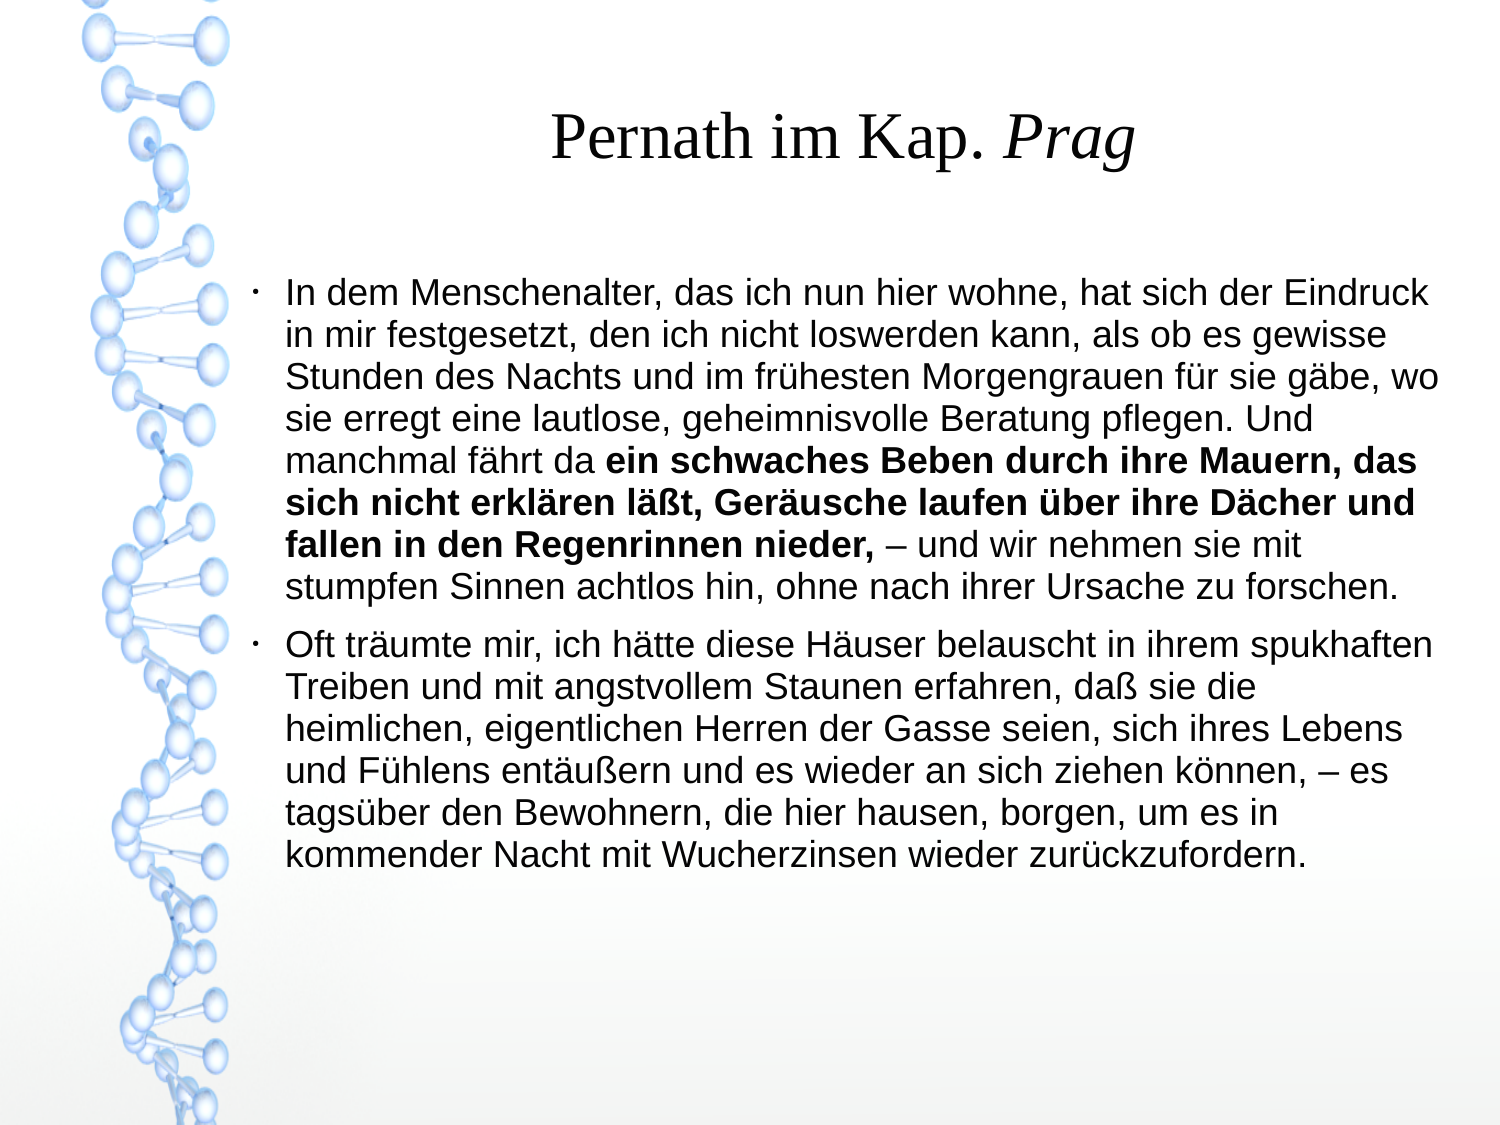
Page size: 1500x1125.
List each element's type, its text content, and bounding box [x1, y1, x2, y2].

picture [0, 0, 1500, 1125]
title Pernath im Kap. Prag [241, 42, 1447, 229]
list In dem Menschenalter, das ich nun hier wohne, hat sich der Eindruck in mir festgesetzt, den ich nicht loswerden kann, als ob es gewisse Stunden des Nachts und im frühesten Morgengrauen für sie gäbe, wo sie erregt eine lautlose, geheimnisvolle Beratung pflegen. Und manchmal fährt da ein schwaches Beben durch ihre Mauern, das sich nicht erklären läßt, Geräusche laufen über ihre Dächer und fallen in den Regenrinnen nieder, – und wir nehmen sie mit stumpfen Sinnen achtlos hin, ohne nach ihrer Ursache zu forschen. Oft träumte mir, ich hätte diese Häuser belauscht in ihrem spukhaften Treiben und mit angstvollem Staunen erfahren, daß sie die heimlichen, eigentlichen Herren der Gasse seien, sich ihres Lebens und Fühlens entäußern und es wieder an sich ziehen können, – es tagsüber den Bewohnern, die hier hausen, borgen, um es in kommender Nacht mit Wucherzinsen wieder zurückzufordern. [241, 271, 1447, 924]
